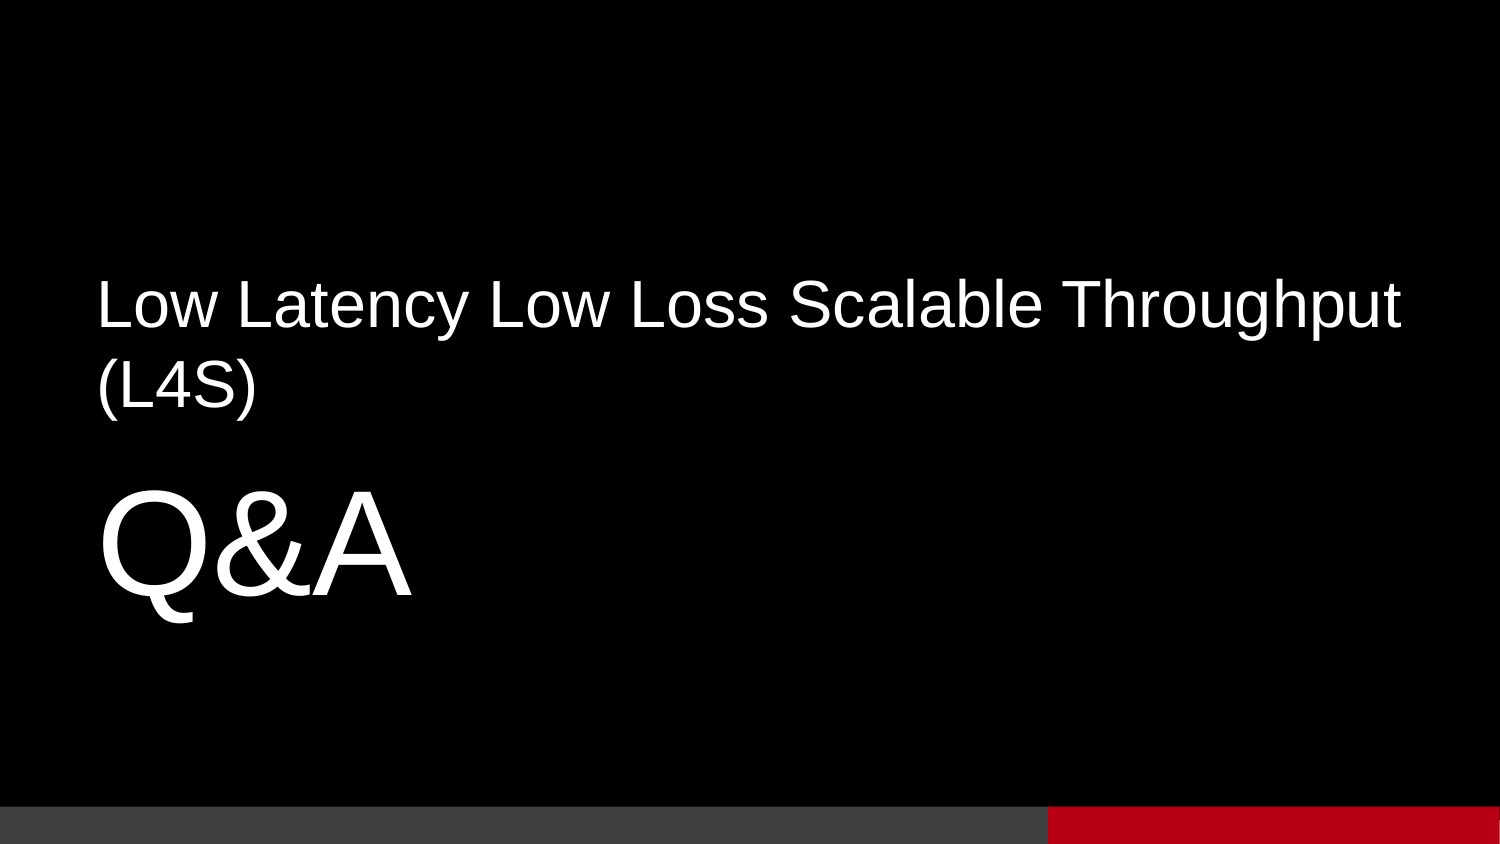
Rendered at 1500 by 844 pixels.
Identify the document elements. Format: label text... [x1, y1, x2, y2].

text_box Low Latency Low Loss Scalable Throughput (L4S) Q&A [81, 253, 1453, 433]
